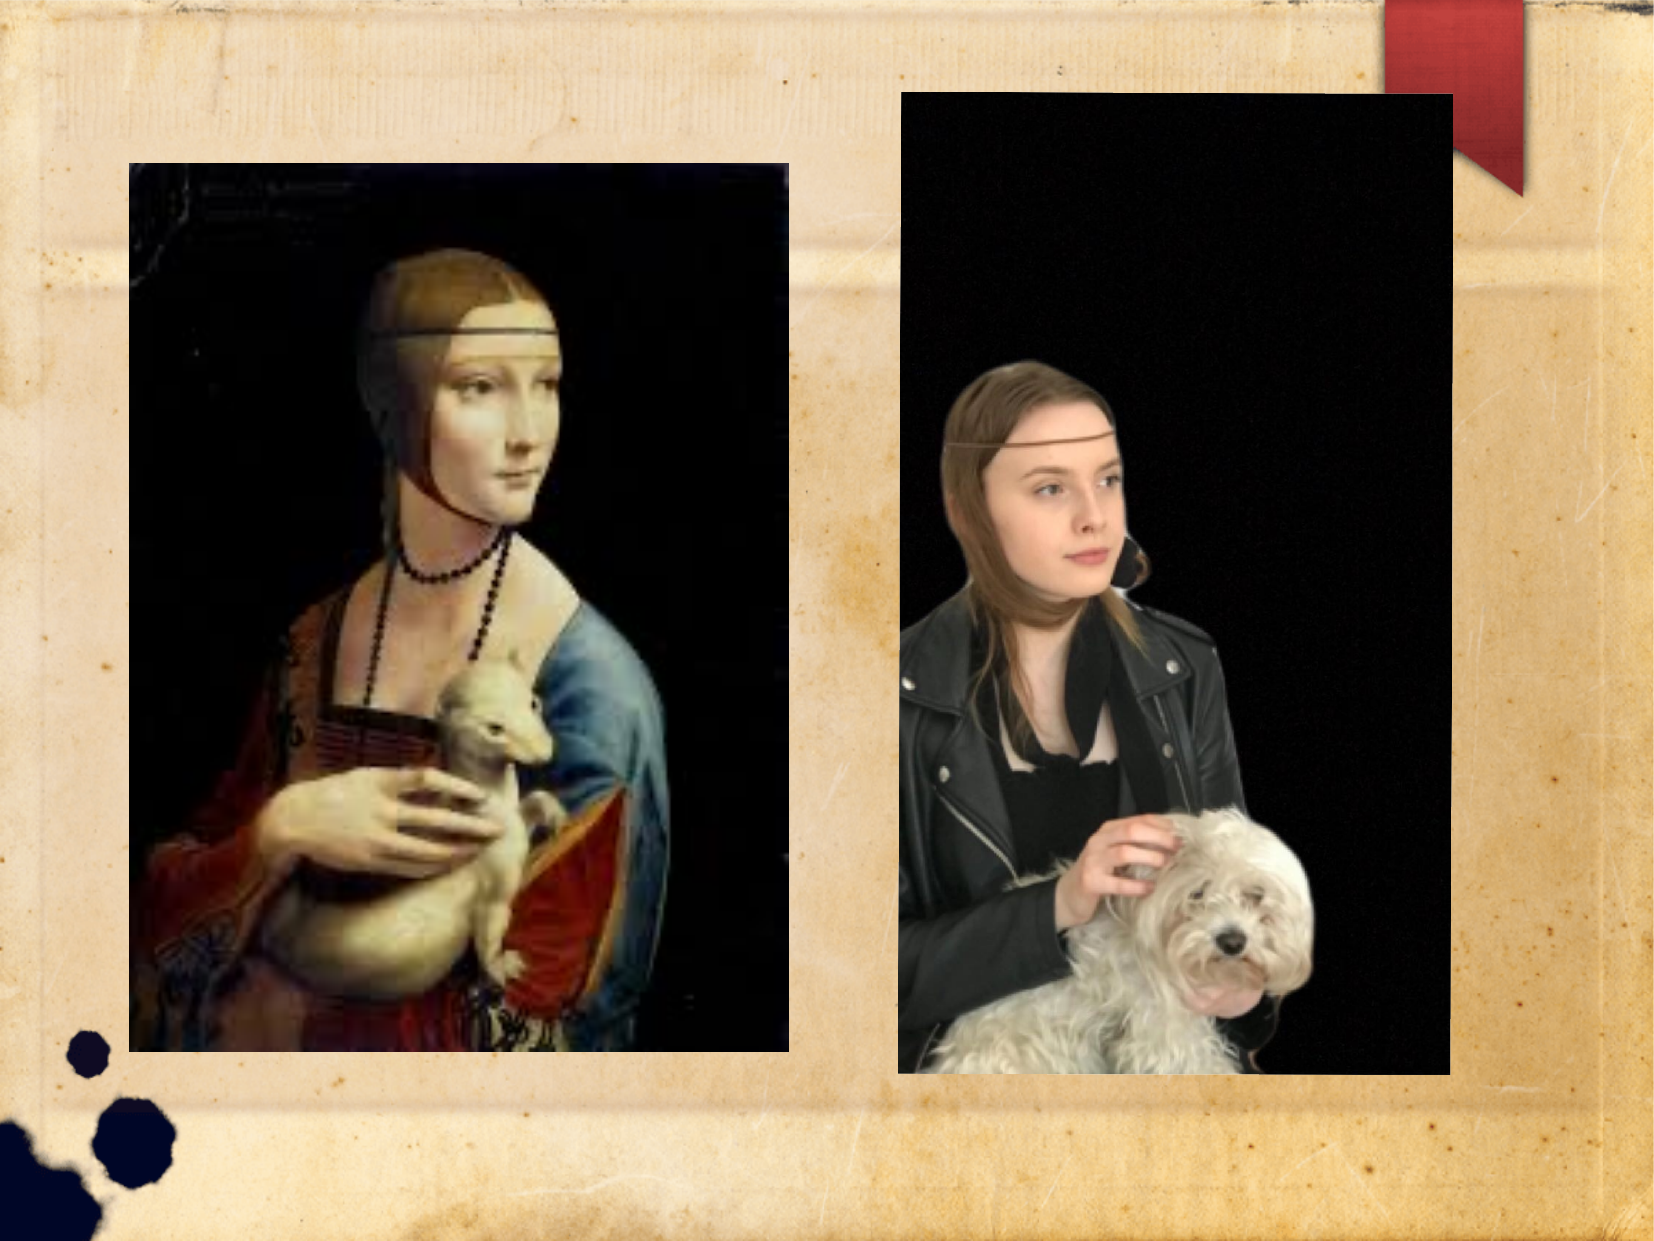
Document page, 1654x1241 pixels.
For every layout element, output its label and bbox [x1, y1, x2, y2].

picture [129, 163, 789, 1052]
picture [897, 91, 1453, 1075]
